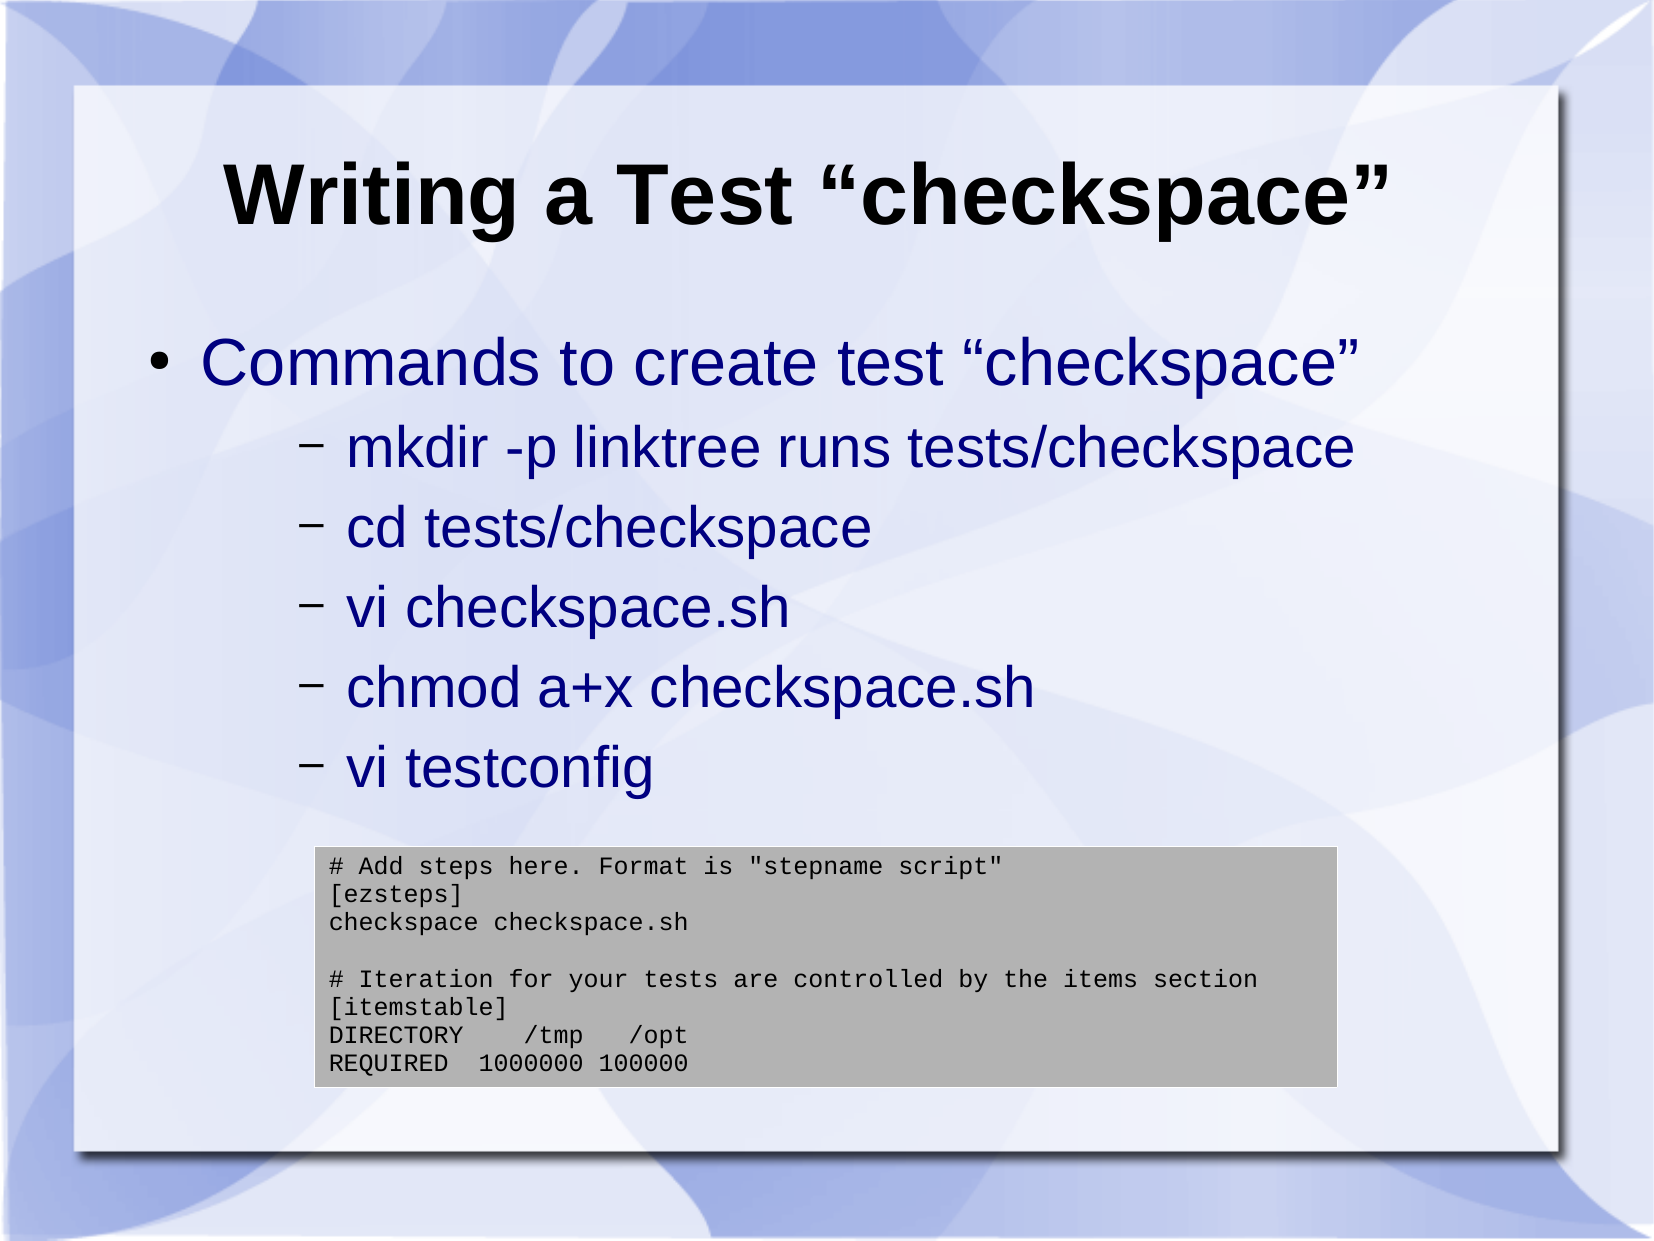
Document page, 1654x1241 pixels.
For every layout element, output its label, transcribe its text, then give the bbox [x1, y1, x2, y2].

picture [0, 0, 1654, 1241]
table_header # Add steps here. Format is "stepname script" [ezsteps] checkspace checkspace.sh # Iteration for your tests are controlled by the items section [itemstable] DIRECTORY /tmp /opt REQUIRED 1000000 100000 [315, 847, 1337, 1087]
title Writing a Test “checkspace” [82, 98, 1536, 291]
list Commands to create test “checkspace” mkdir -p linktree runs tests/checkspace cd tests/checkspace vi checkspace.sh chmod a+x checkspace.sh vi testconfig [129, 324, 1489, 800]
